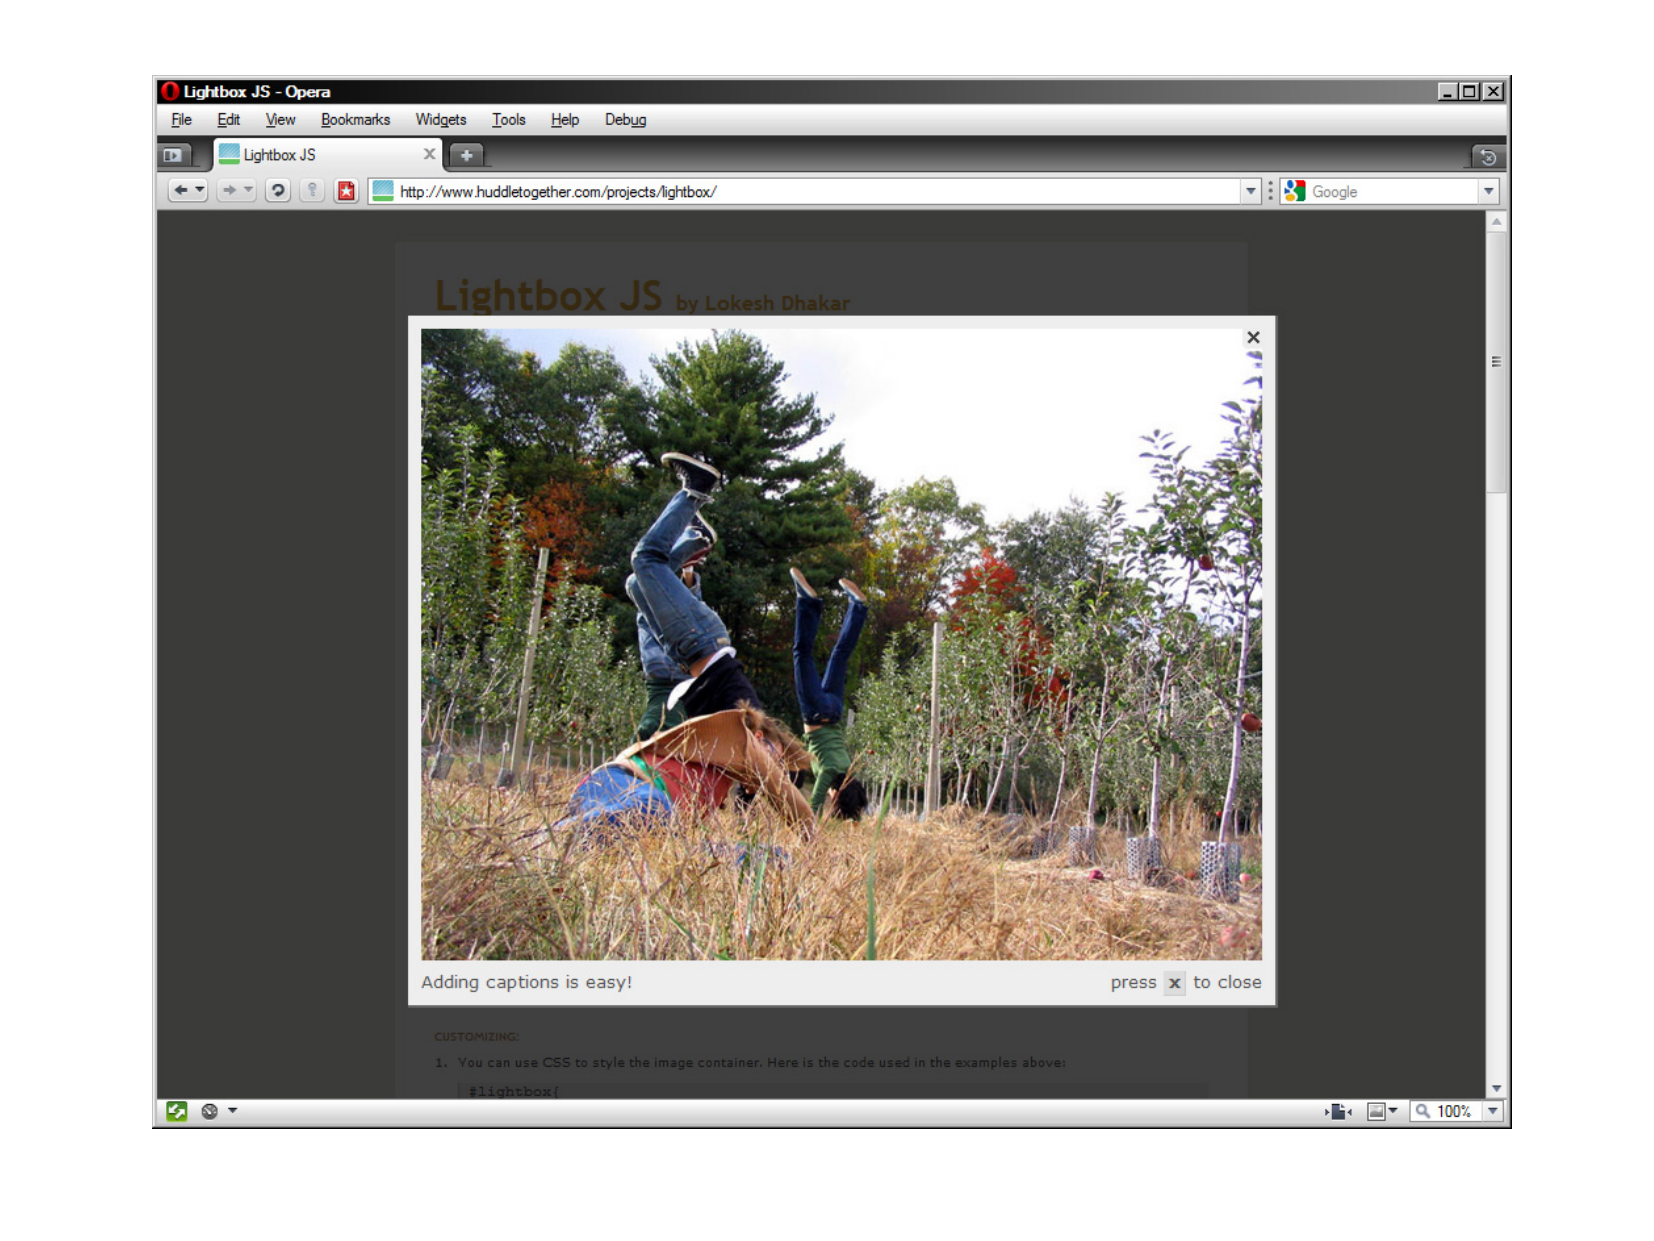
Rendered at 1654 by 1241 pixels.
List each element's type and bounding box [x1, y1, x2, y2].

picture [152, 75, 1512, 1129]
